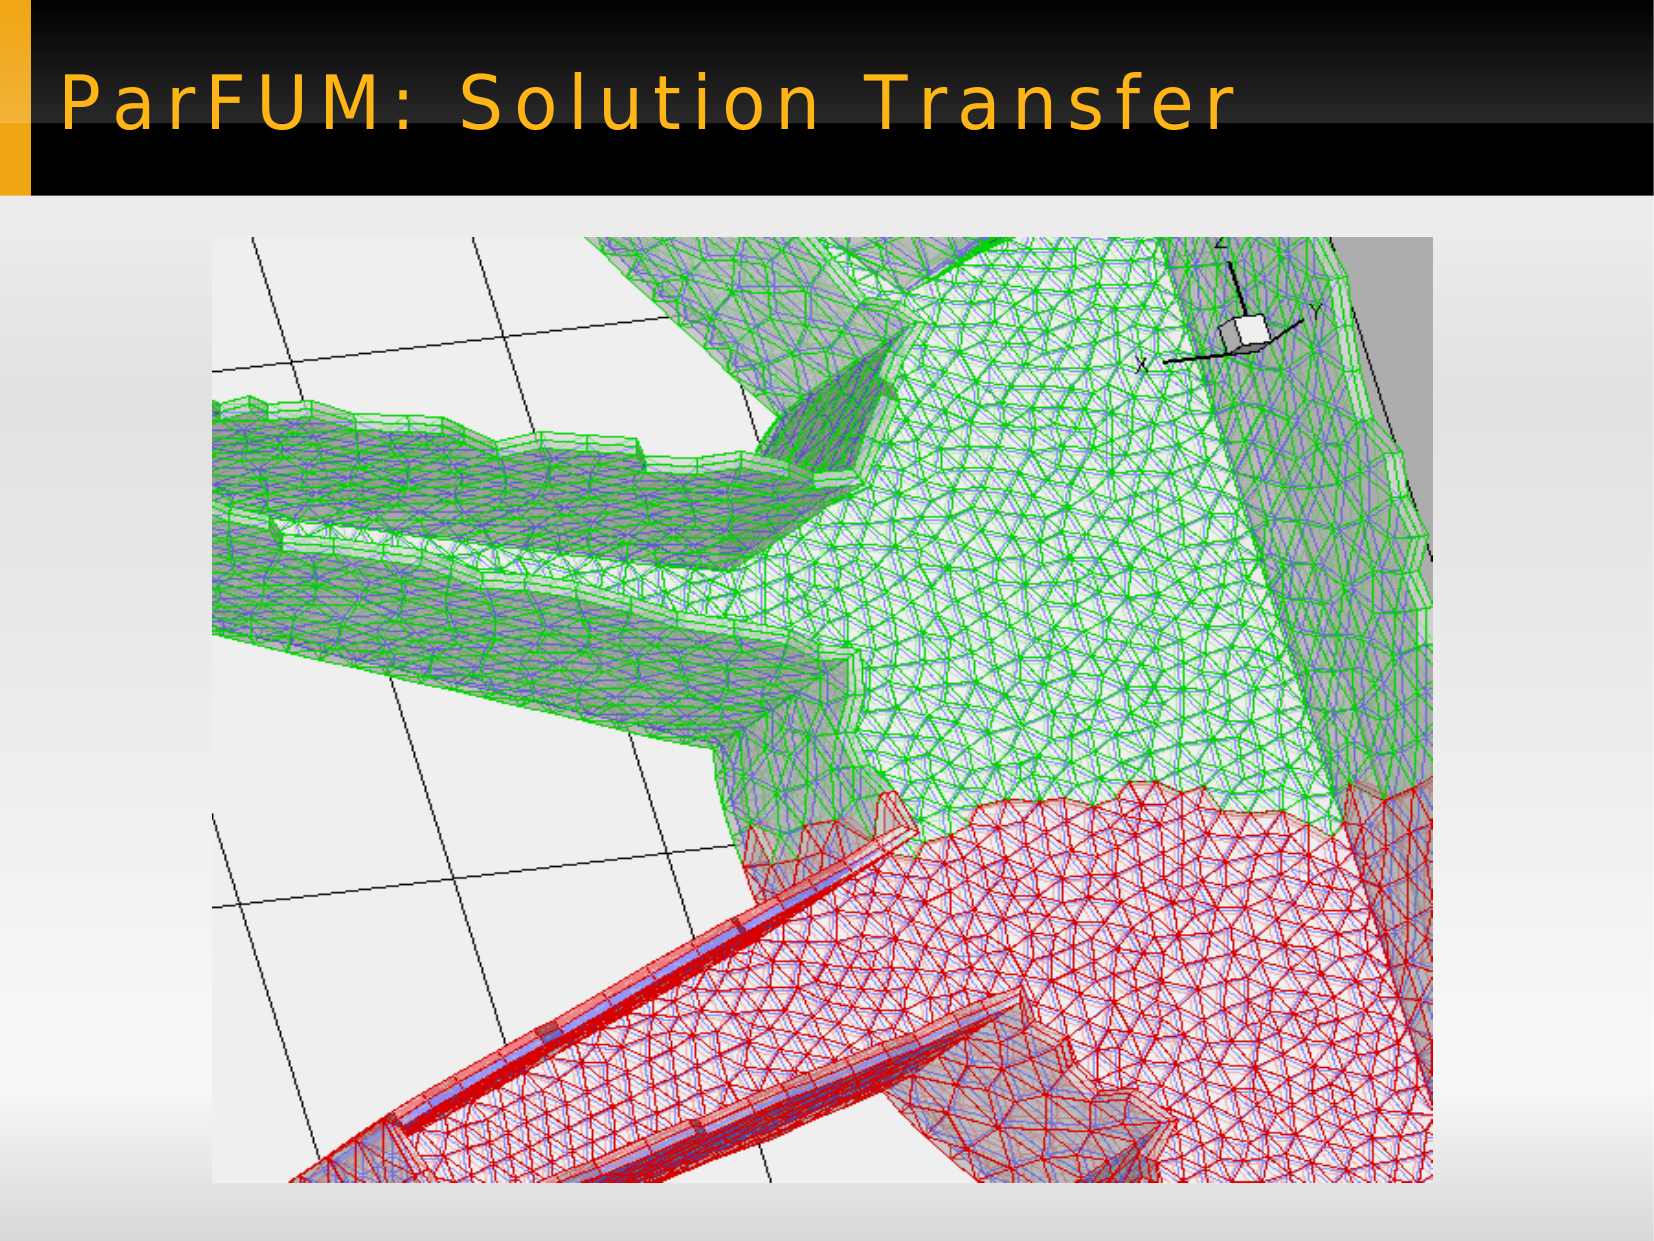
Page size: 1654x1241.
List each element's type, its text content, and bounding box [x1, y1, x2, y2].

picture [0, 0, 1654, 1241]
title ParFUM: Solution Transfer [59, 29, 1270, 178]
